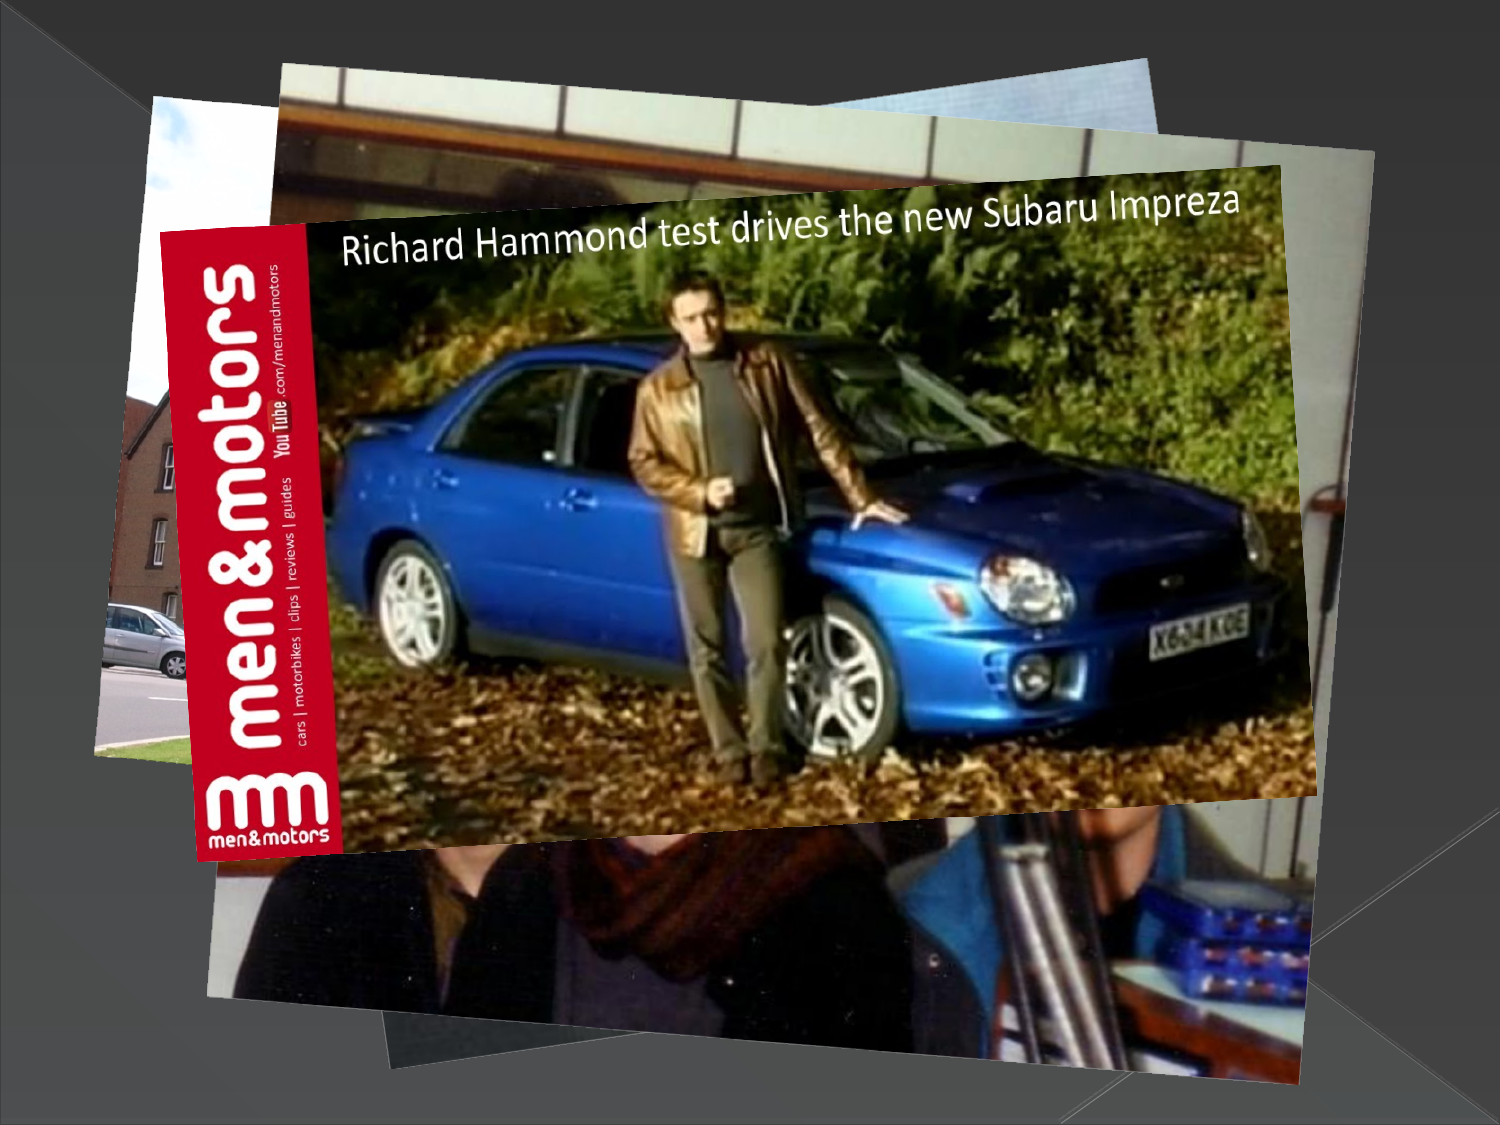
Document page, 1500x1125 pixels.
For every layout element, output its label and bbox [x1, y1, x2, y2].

picture [93, 57, 1375, 1085]
